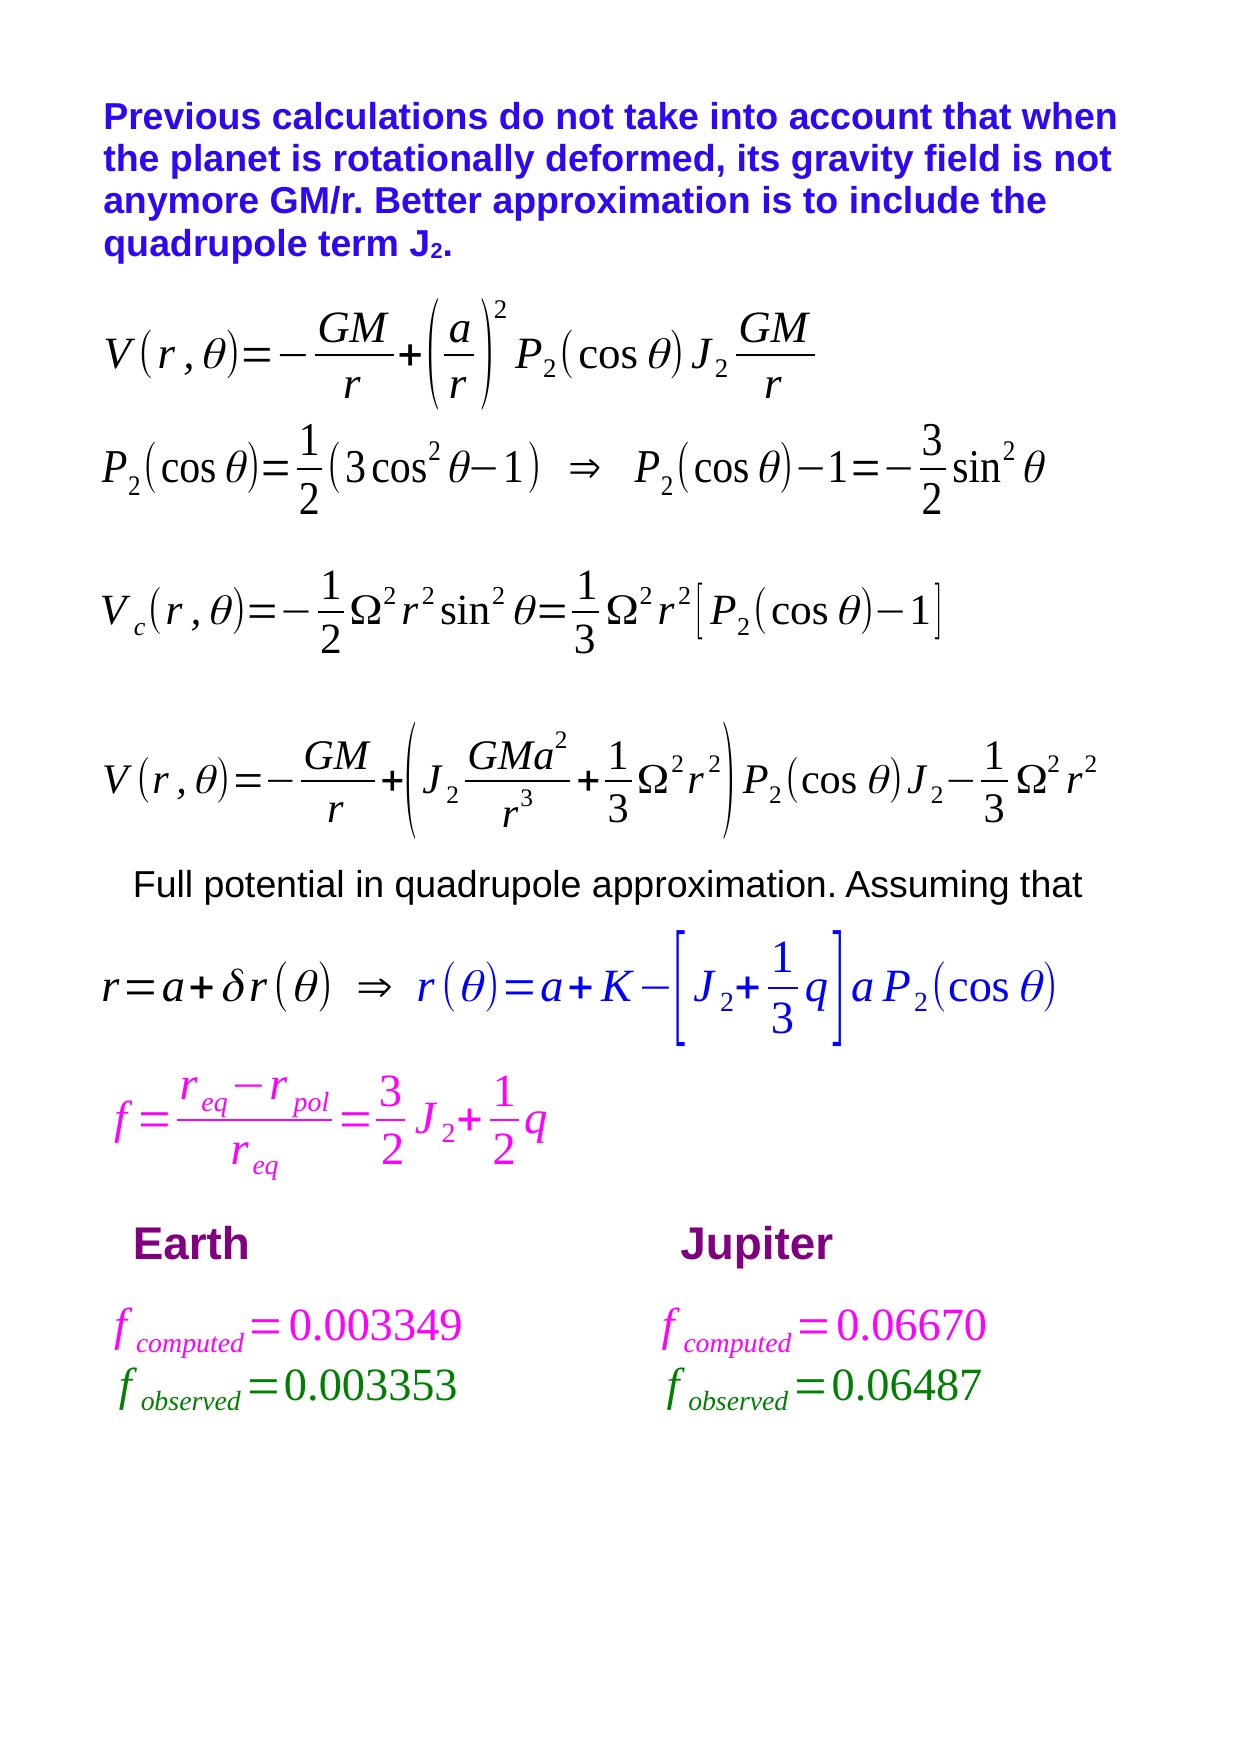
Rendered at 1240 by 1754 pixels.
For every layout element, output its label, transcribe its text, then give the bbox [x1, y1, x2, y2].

chart [101, 1299, 474, 1418]
chart [88, 295, 1053, 526]
chart [88, 561, 953, 664]
text_box Previous calculations do not take into account that when the planet is rotationally deformed, its gravity field is not anymore GM/r. Better approximation is to include the quadrupole term J2. [88, 88, 1152, 284]
chart [89, 926, 1071, 1048]
chart [649, 1299, 999, 1418]
text_box Jupiter [665, 1210, 932, 1277]
text_box Full potential in quadrupole approximation. Assuming that [118, 856, 1152, 914]
chart [101, 1058, 562, 1182]
text_box Earth [118, 1210, 384, 1277]
chart [91, 719, 1108, 843]
